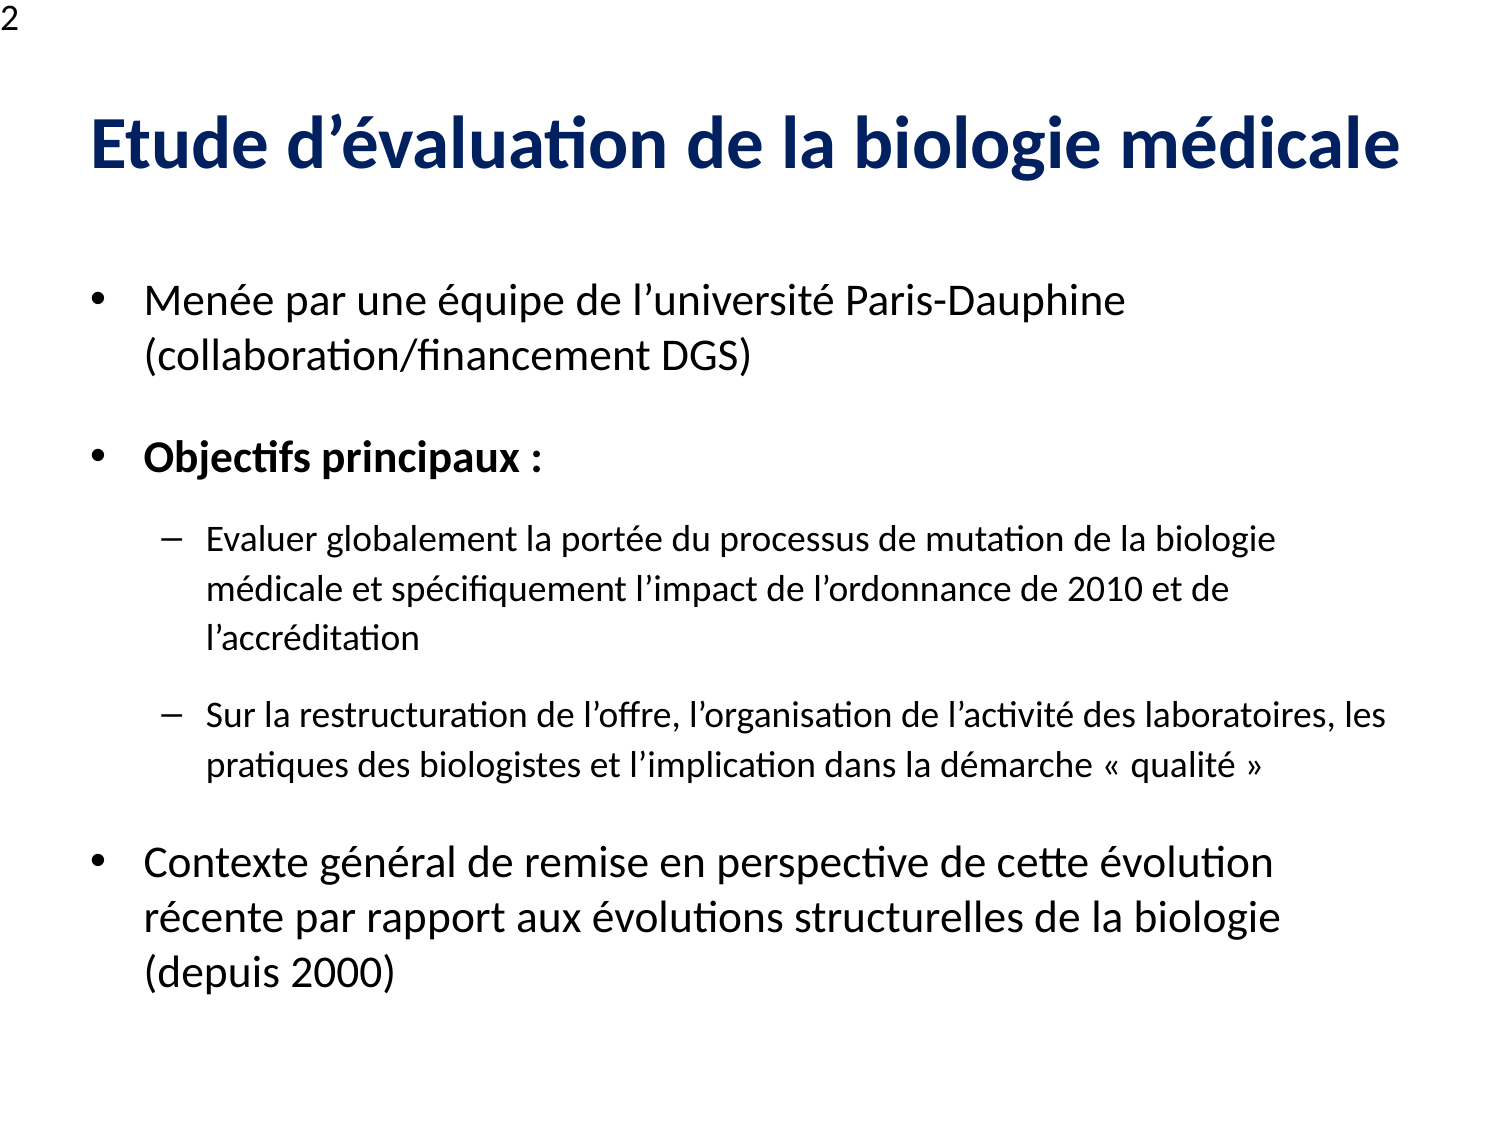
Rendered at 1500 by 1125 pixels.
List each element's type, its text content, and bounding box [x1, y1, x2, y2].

title Etude d’évaluation de la biologie médicale [75, 45, 1425, 233]
list Menée par une équipe de l’université Paris-Dauphine (collaboration/financement DGS) Objectifs principaux : Evaluer globalement la portée du processus de mutation de la biologie médicale et spécifiquement l’impact de l’ordonnance de 2010 et de l’accréditation Sur la restructuration de l’offre, l’organisation de l’activité des laboratoires, les pratiques des biologistes et l’implication dans la démarche « qualité » Contexte général de remise en perspective de cette évolution récente par rapport aux évolutions structurelles de la biologie (depuis 2000) [75, 262, 1425, 1005]
